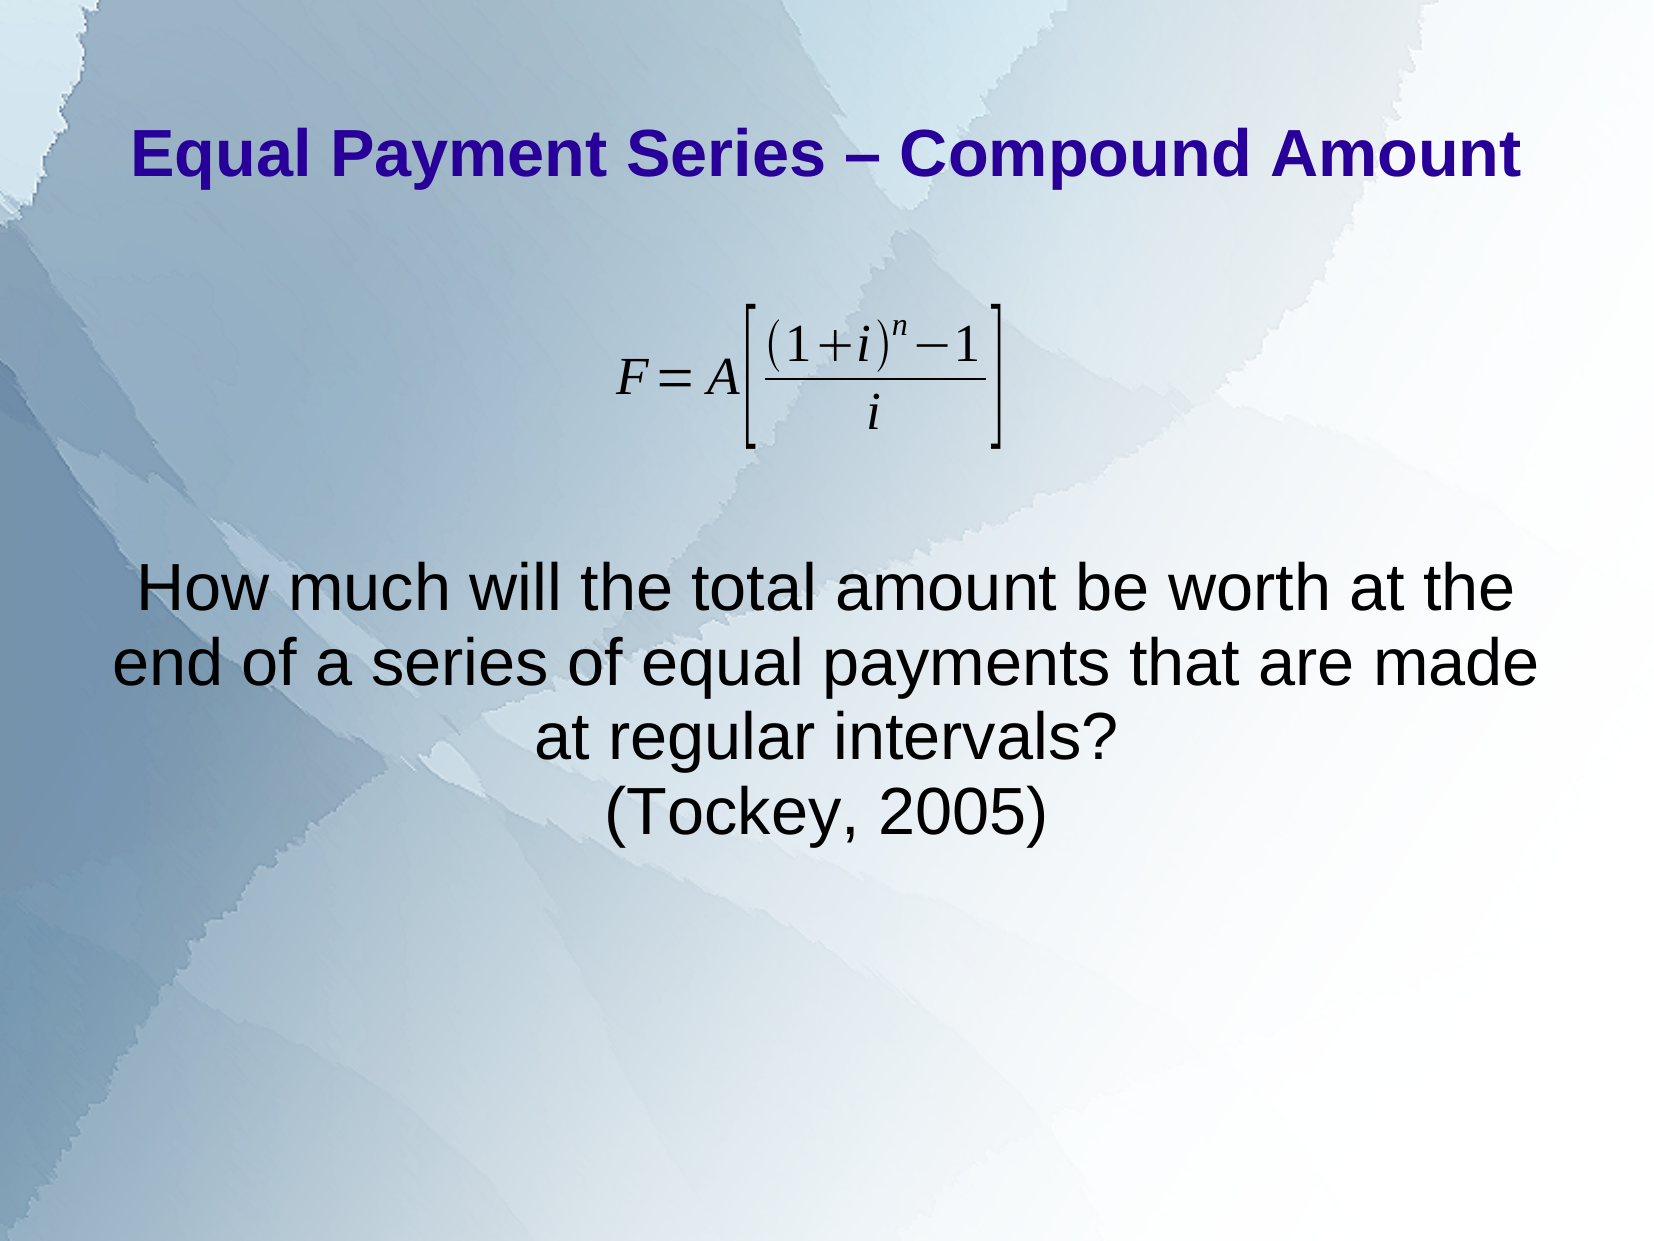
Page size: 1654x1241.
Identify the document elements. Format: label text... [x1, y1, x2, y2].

chart [600, 300, 1017, 451]
subtitle How much will the total amount be worth at the end of a series of equal payments that are made at regular intervals? (Tockey, 2005) [82, 297, 1571, 1102]
picture [0, 0, 1654, 1241]
title Equal Payment Series – Compound Amount [82, 56, 1571, 250]
